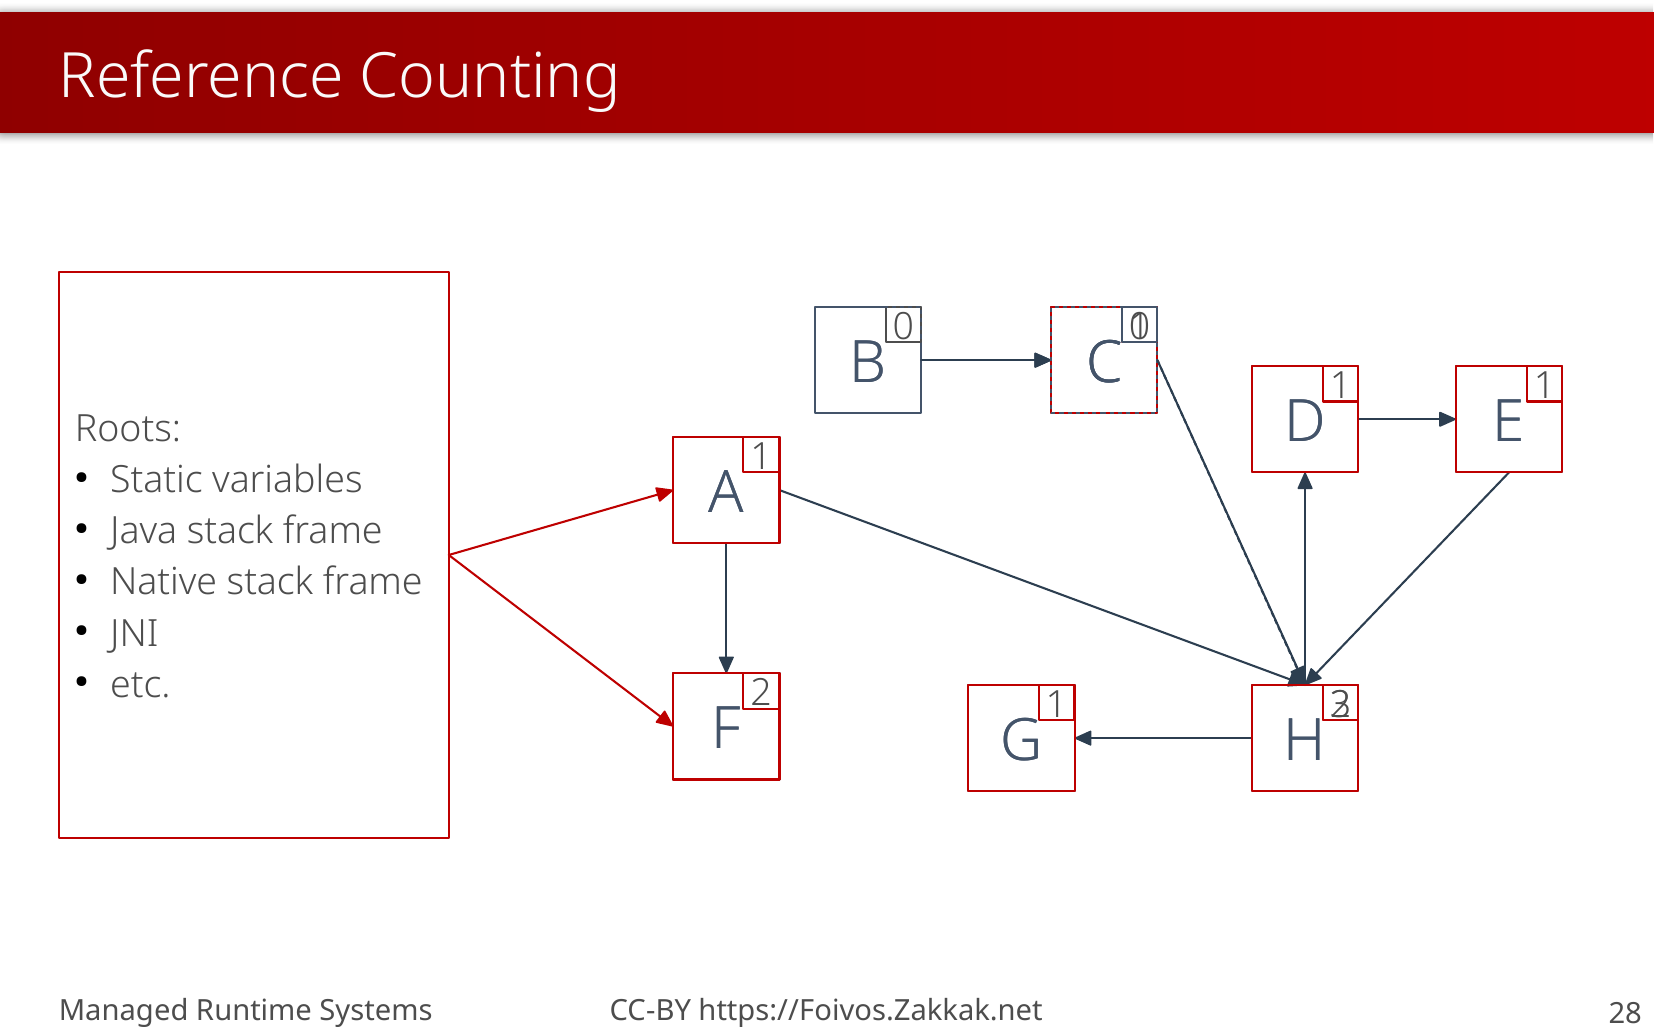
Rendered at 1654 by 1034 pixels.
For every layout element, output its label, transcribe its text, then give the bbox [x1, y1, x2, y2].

text_box 1 [743, 436, 779, 473]
text_box Roots: Static variables Java stack frame Native stack frame JNI etc. [58, 271, 449, 839]
text_box E [1455, 366, 1563, 473]
text_box D [1251, 366, 1359, 473]
text_box 2 [743, 673, 779, 709]
title Reference Counting [58, 7, 1329, 139]
text_box C [1051, 307, 1158, 414]
text_box 1 [1322, 366, 1359, 402]
text_box A [673, 436, 780, 544]
text_box G [968, 684, 1075, 792]
text_box H [1251, 684, 1359, 792]
text_box B [814, 307, 922, 414]
text_box F [673, 673, 780, 780]
text_box 1 [1526, 366, 1563, 402]
text_box 2 [1322, 684, 1359, 721]
text_box 1 [1038, 684, 1075, 721]
